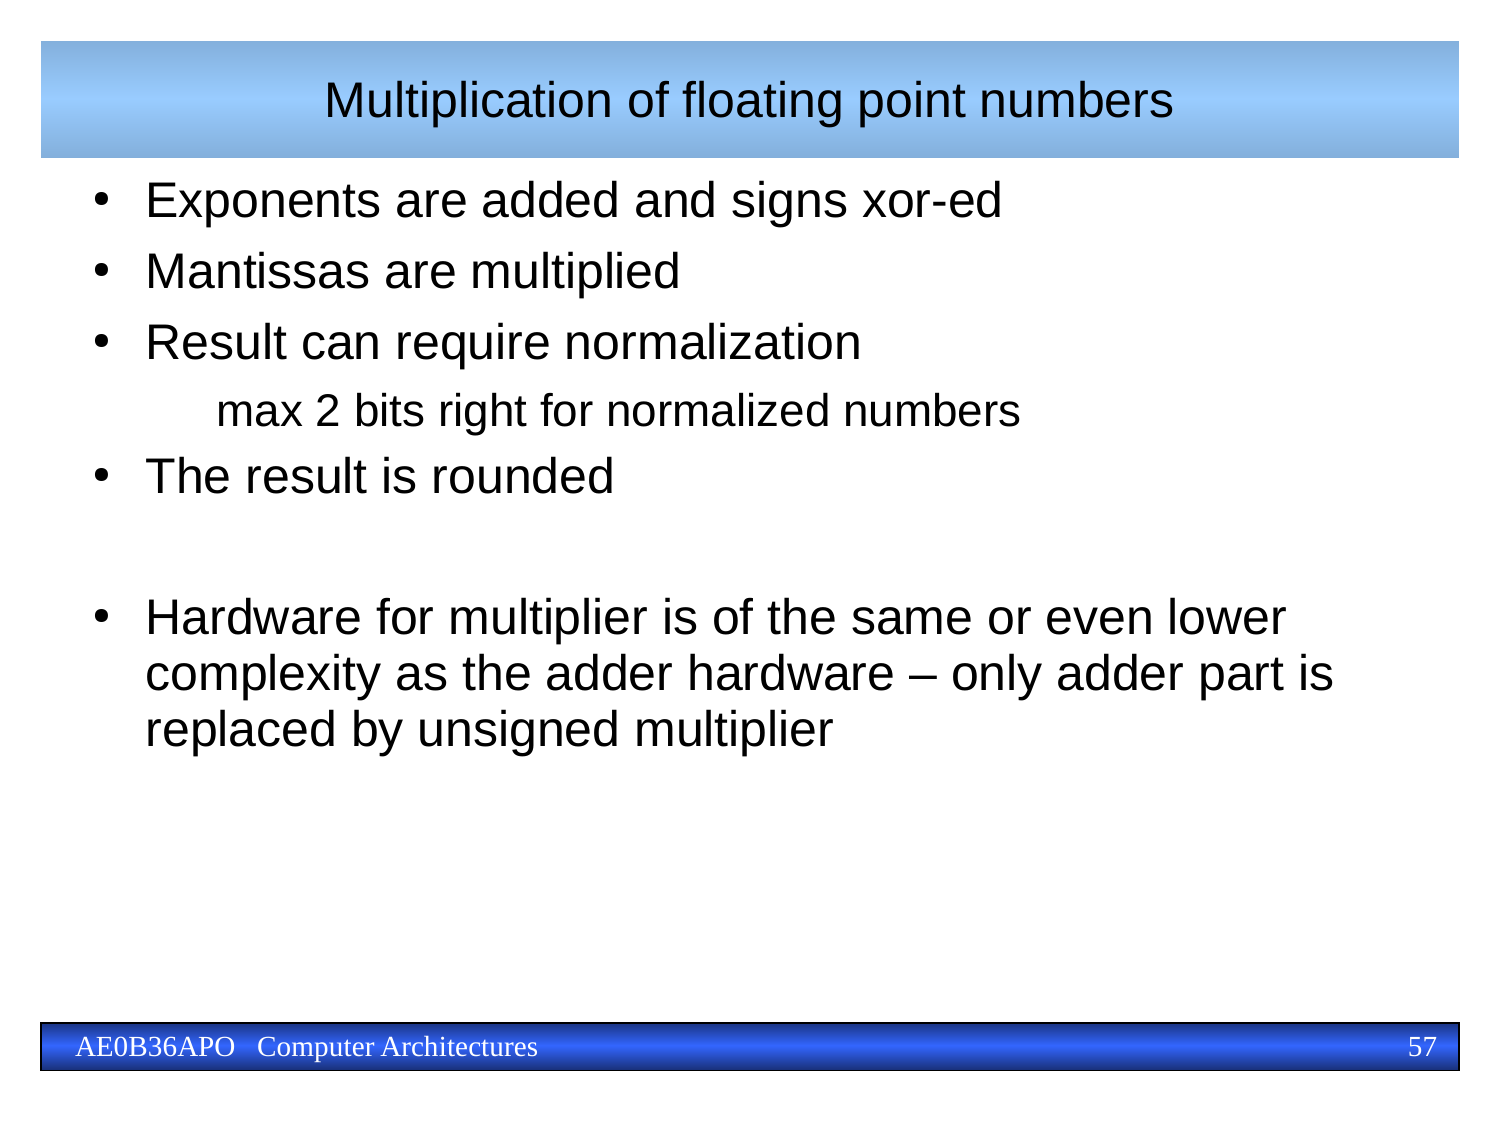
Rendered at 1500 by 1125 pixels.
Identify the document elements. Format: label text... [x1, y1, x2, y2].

list Exponents are added and signs xor-ed Mantissas are multiplied Result can require normalization max 2 bits right for normalized numbers The result is rounded Hardware for multiplier is of the same or even lower complexity as the adder hardware – only adder part is replaced by unsigned multiplier [75, 172, 1426, 916]
title Multiplication of floating point numbers [41, 41, 1459, 158]
